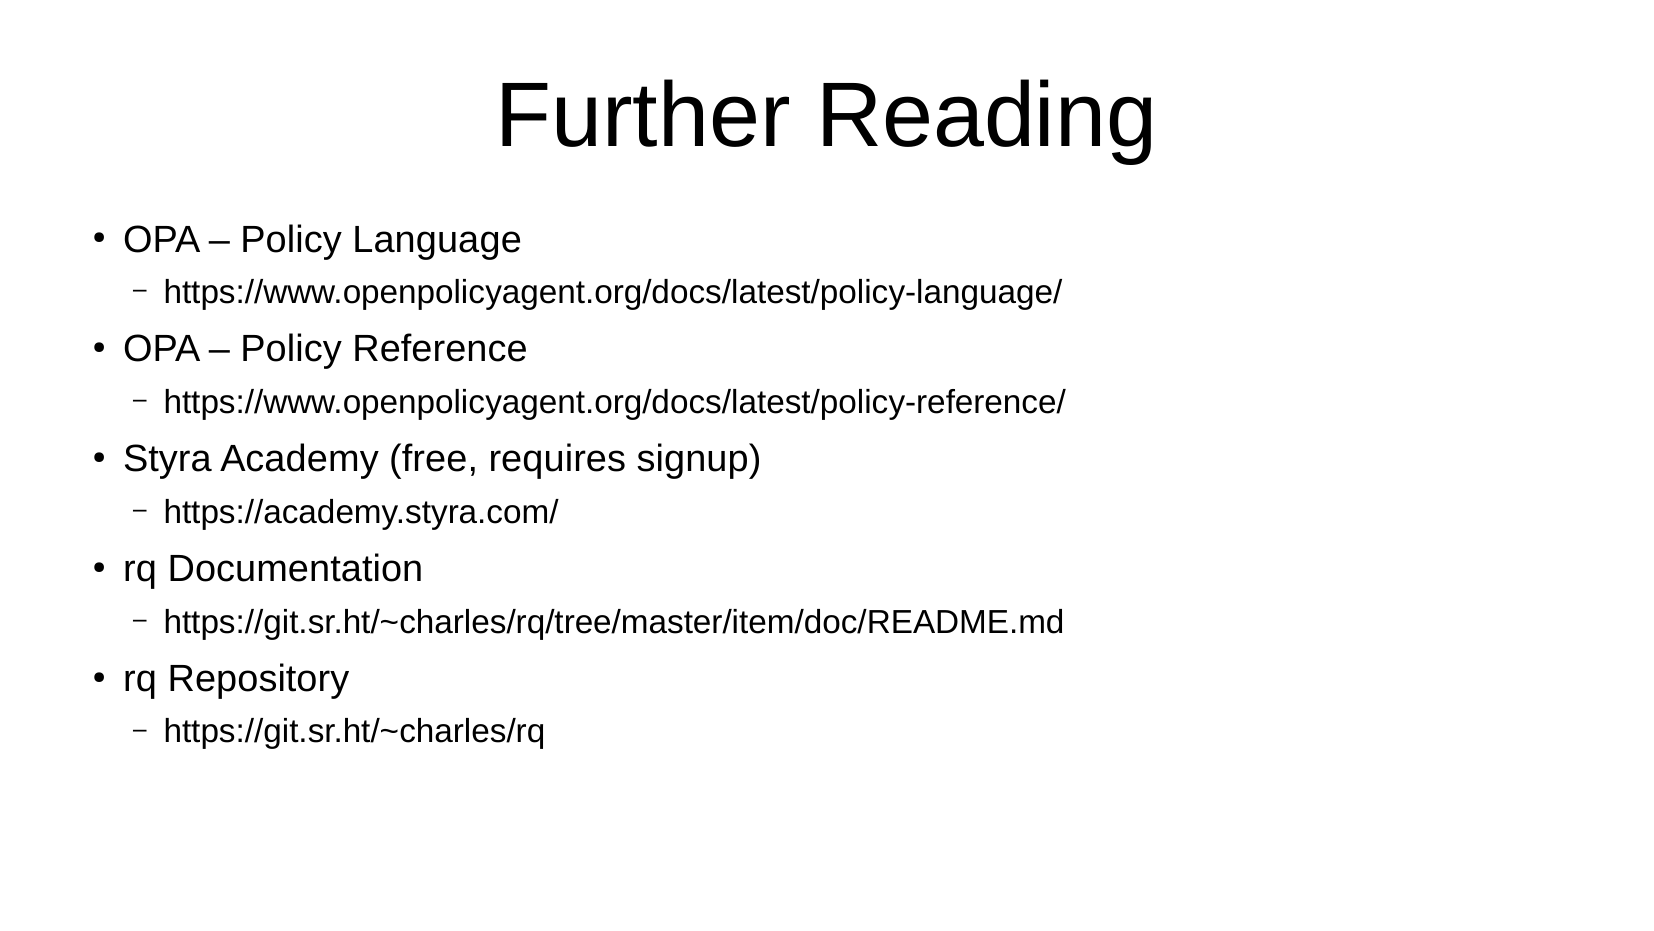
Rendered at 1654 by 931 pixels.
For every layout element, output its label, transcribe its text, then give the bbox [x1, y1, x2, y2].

title Further Reading [82, 37, 1571, 193]
list OPA – Policy Language https://www.openpolicyagent.org/docs/latest/policy-language/ OPA – Policy Reference https://www.openpolicyagent.org/docs/latest/policy-reference/ Styra Academy (free, requires signup) https://academy.styra.com/ rq Documentation https://git.sr.ht/~charles/rq/tree/master/item/doc/README.md rq Repository https://git.sr.ht/~charles/rq [82, 217, 1571, 758]
